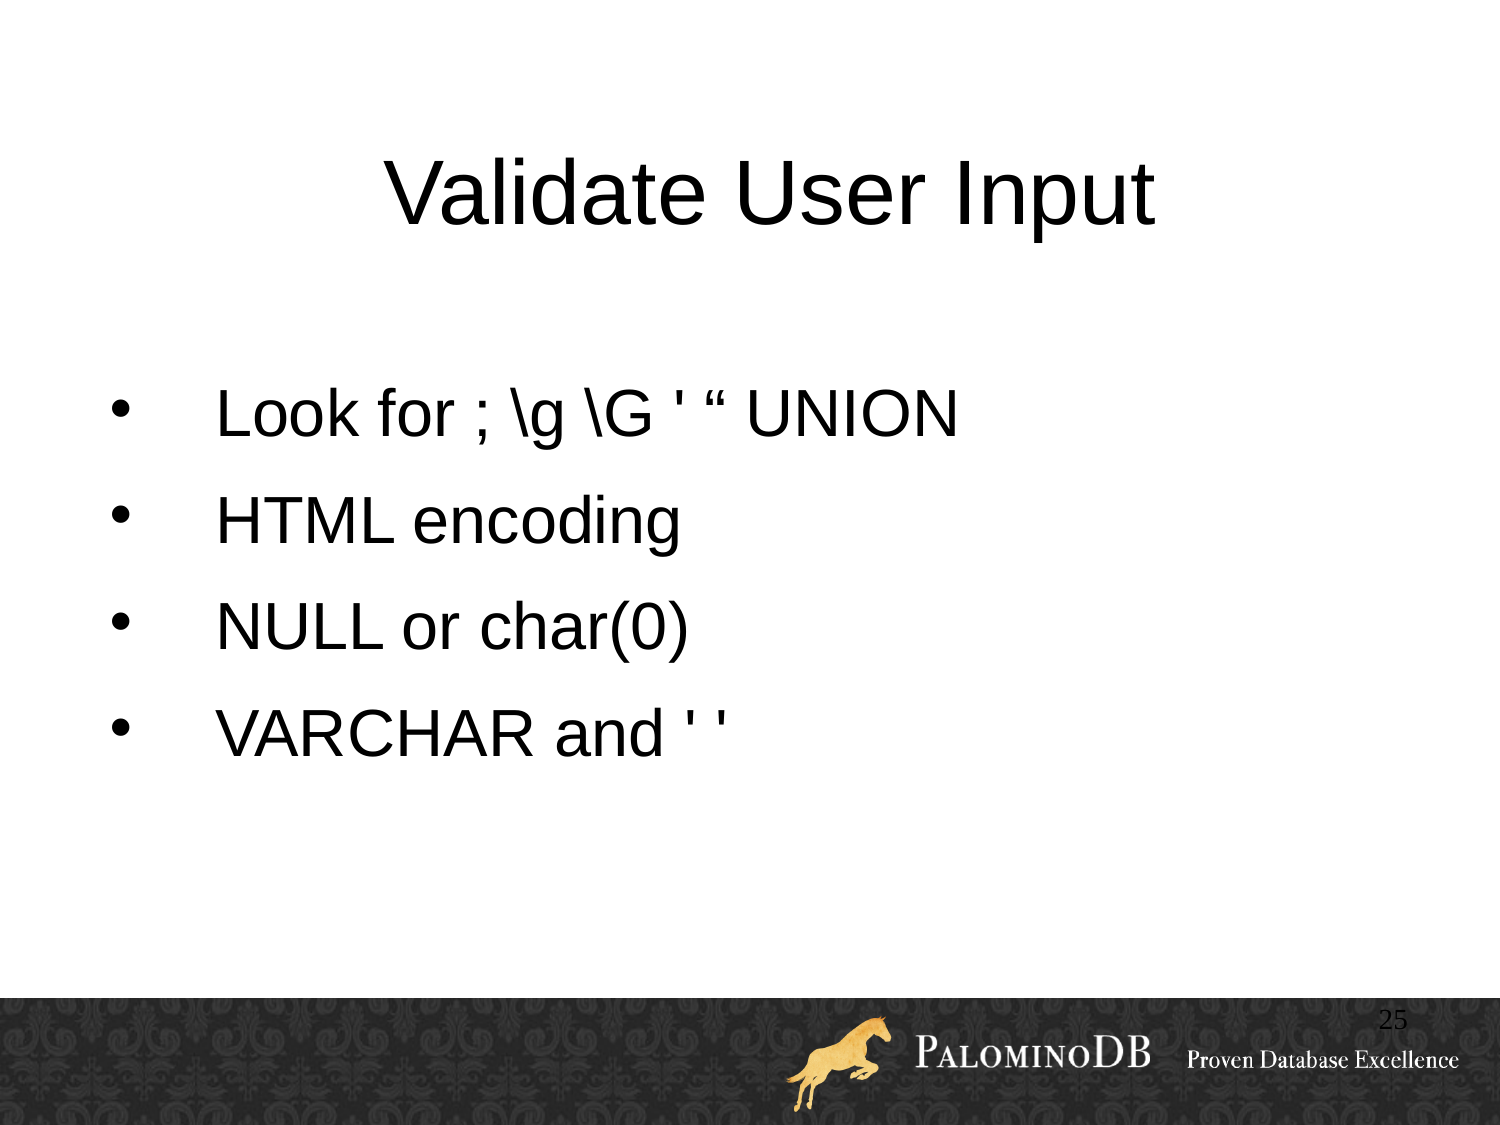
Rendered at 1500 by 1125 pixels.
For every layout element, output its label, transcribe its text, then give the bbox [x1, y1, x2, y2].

picture [0, 998, 1500, 1125]
list Look for ; \g \G ' “ UNION HTML encoding NULL or char(0) VARCHAR and ' ' [74, 263, 1425, 1006]
title Validate User Input [150, 112, 1392, 263]
